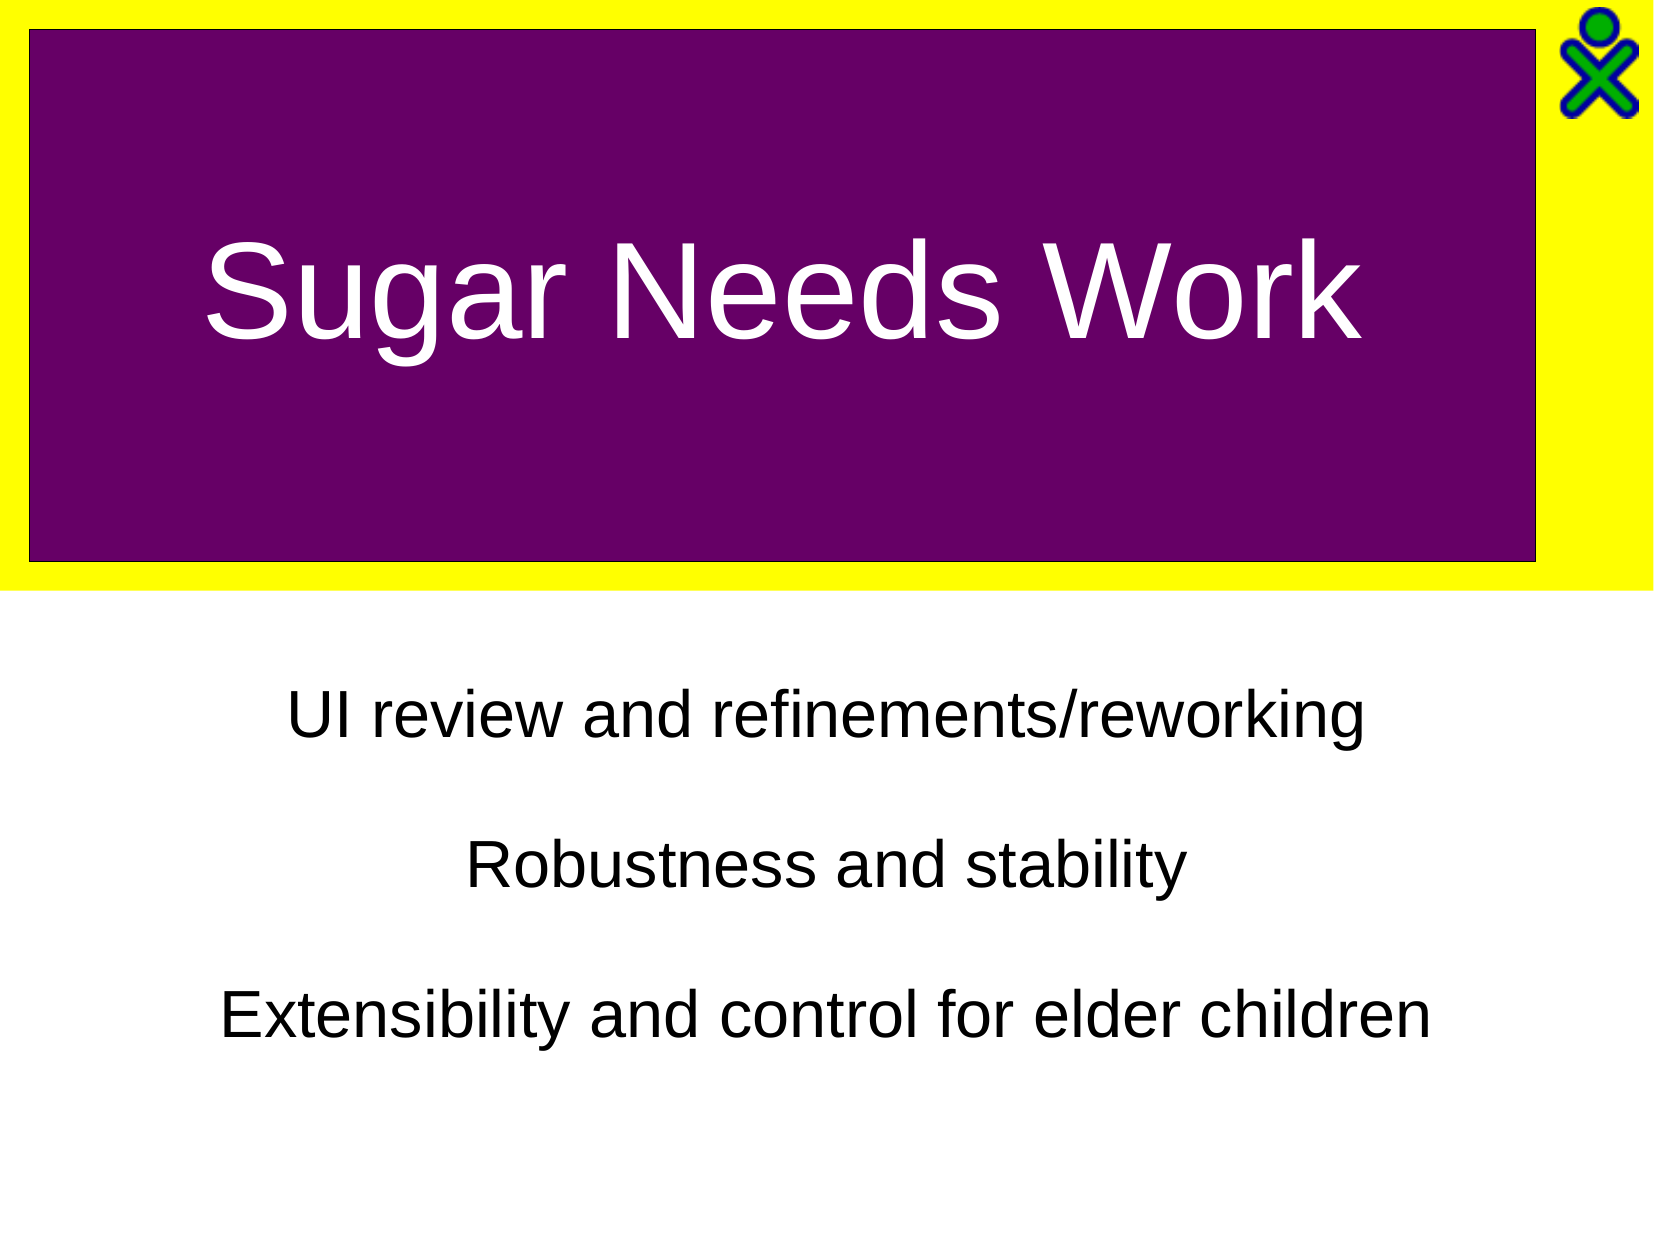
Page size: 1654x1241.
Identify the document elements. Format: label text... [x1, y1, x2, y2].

picture [1559, 7, 1639, 119]
title Sugar Needs Work [59, 56, 1506, 525]
subtitle UI review and refinements/reworking Robustness and stability Extensibility and control for elder children [82, 627, 1571, 1102]
